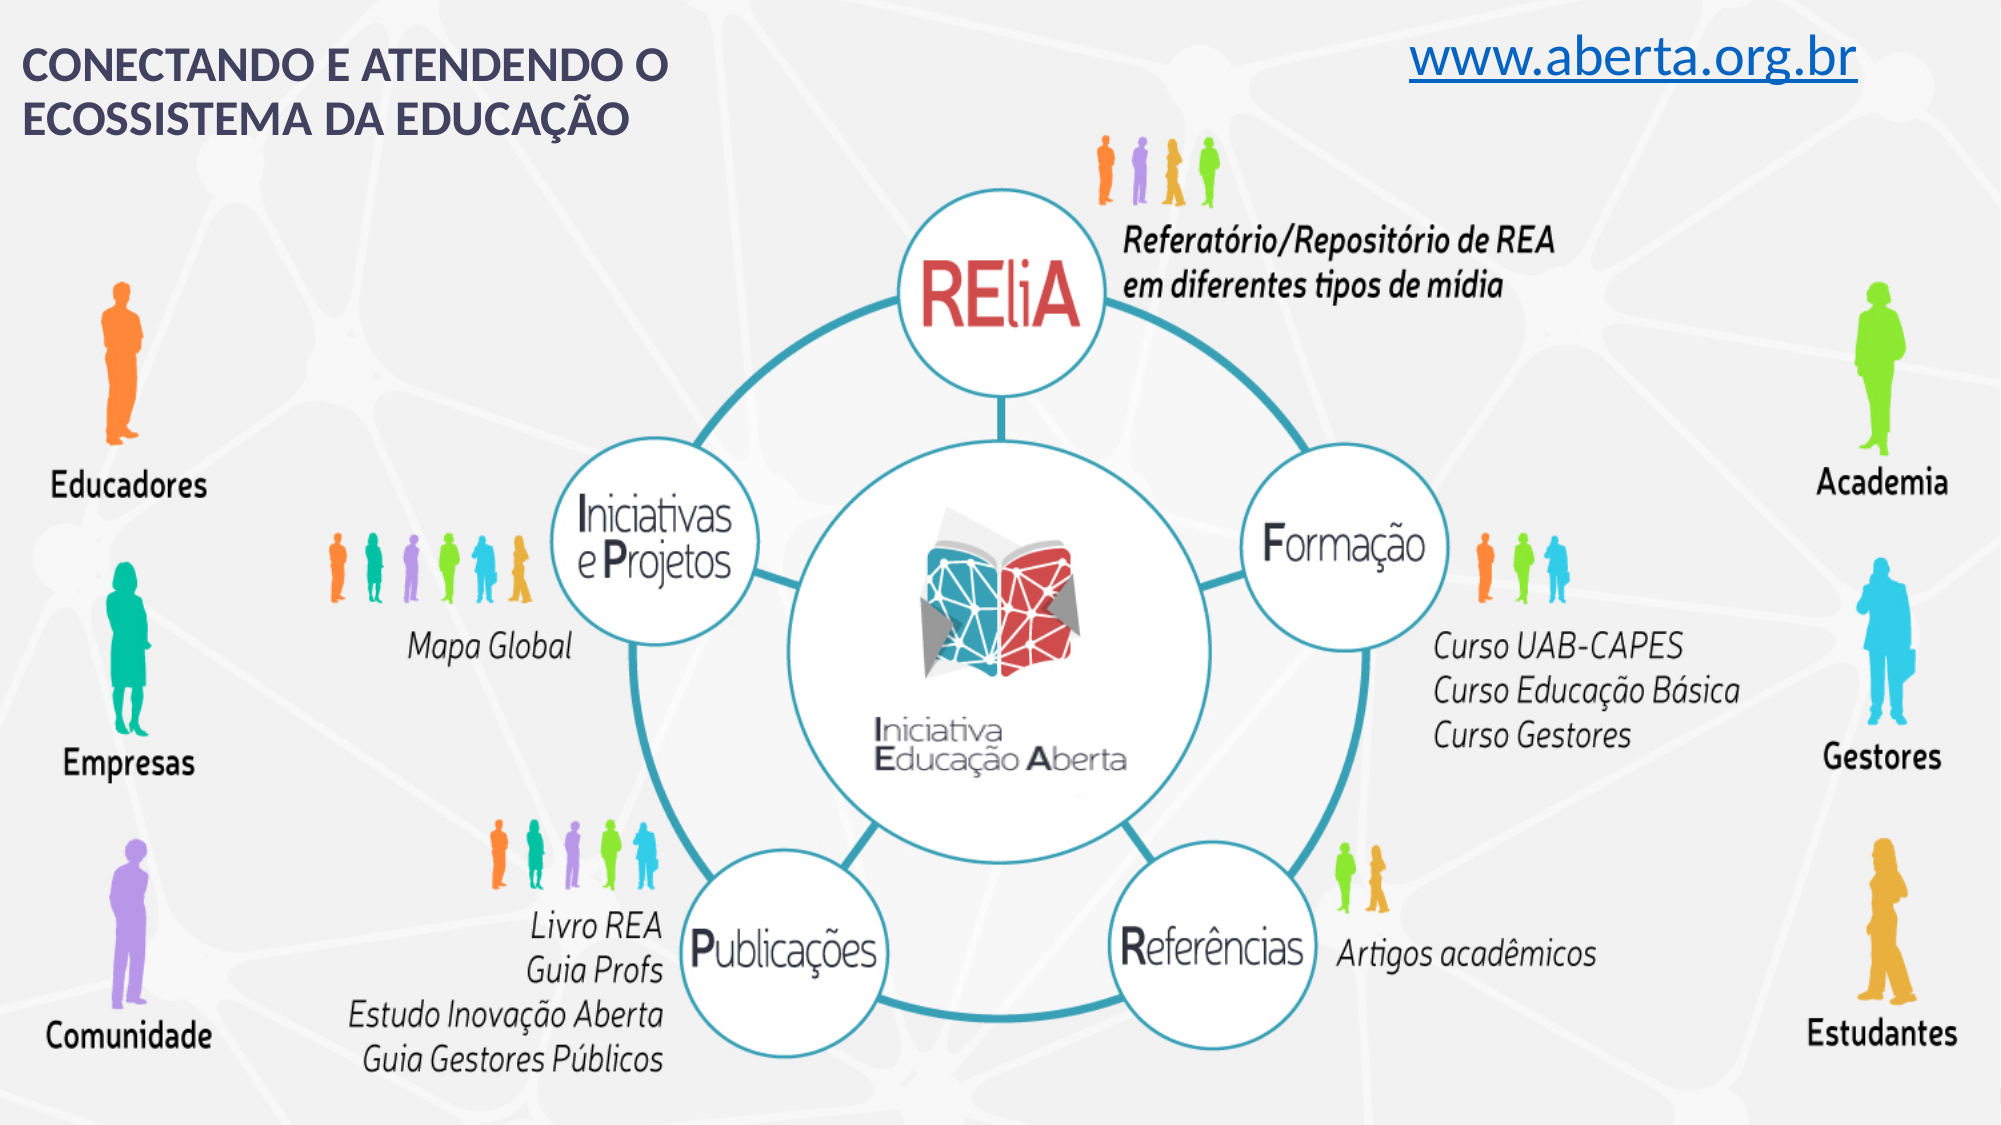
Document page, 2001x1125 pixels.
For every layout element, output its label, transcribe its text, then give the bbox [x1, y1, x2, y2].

picture [0, 0, 2001, 1125]
title CONECTANDO E ATENDENDO O ECOSSISTEMA DA EDUCAÇÃO [7, 0, 1082, 186]
text_box www.aberta.org.br [1314, 7, 1966, 98]
